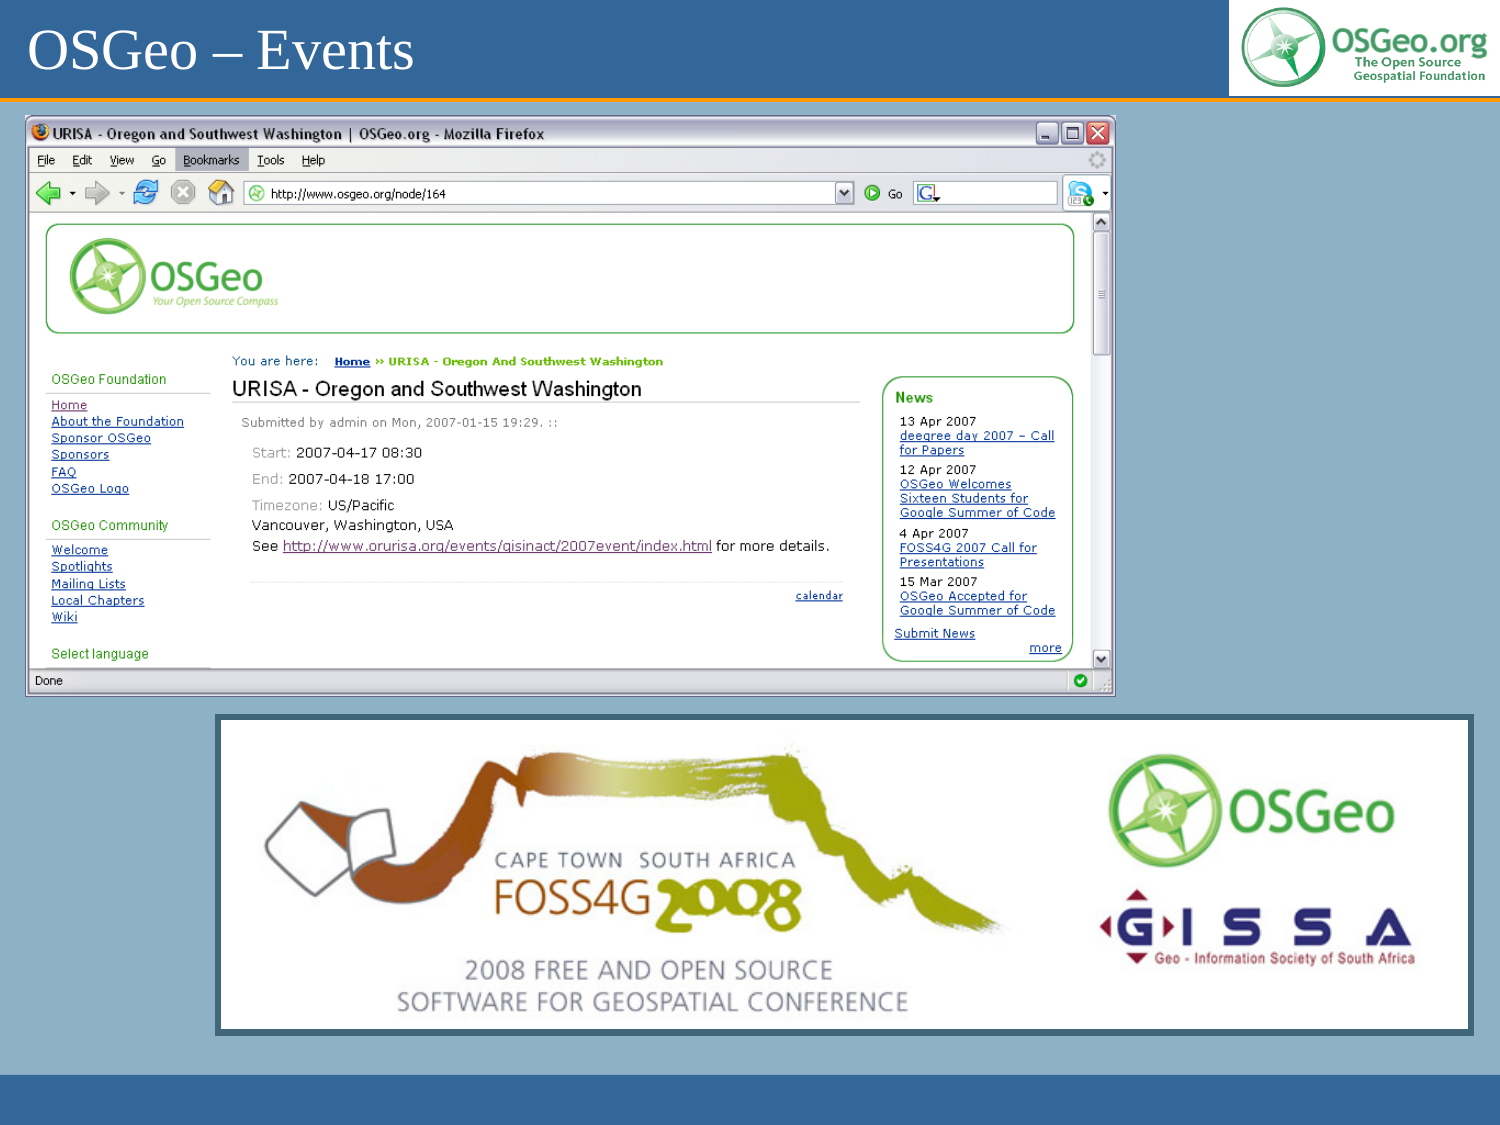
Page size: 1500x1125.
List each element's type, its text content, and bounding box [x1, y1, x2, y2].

picture [1228, 0, 1500, 97]
title OSGeo – Events [12, 0, 1138, 100]
picture [220, 720, 1468, 1030]
picture [25, 115, 1116, 697]
